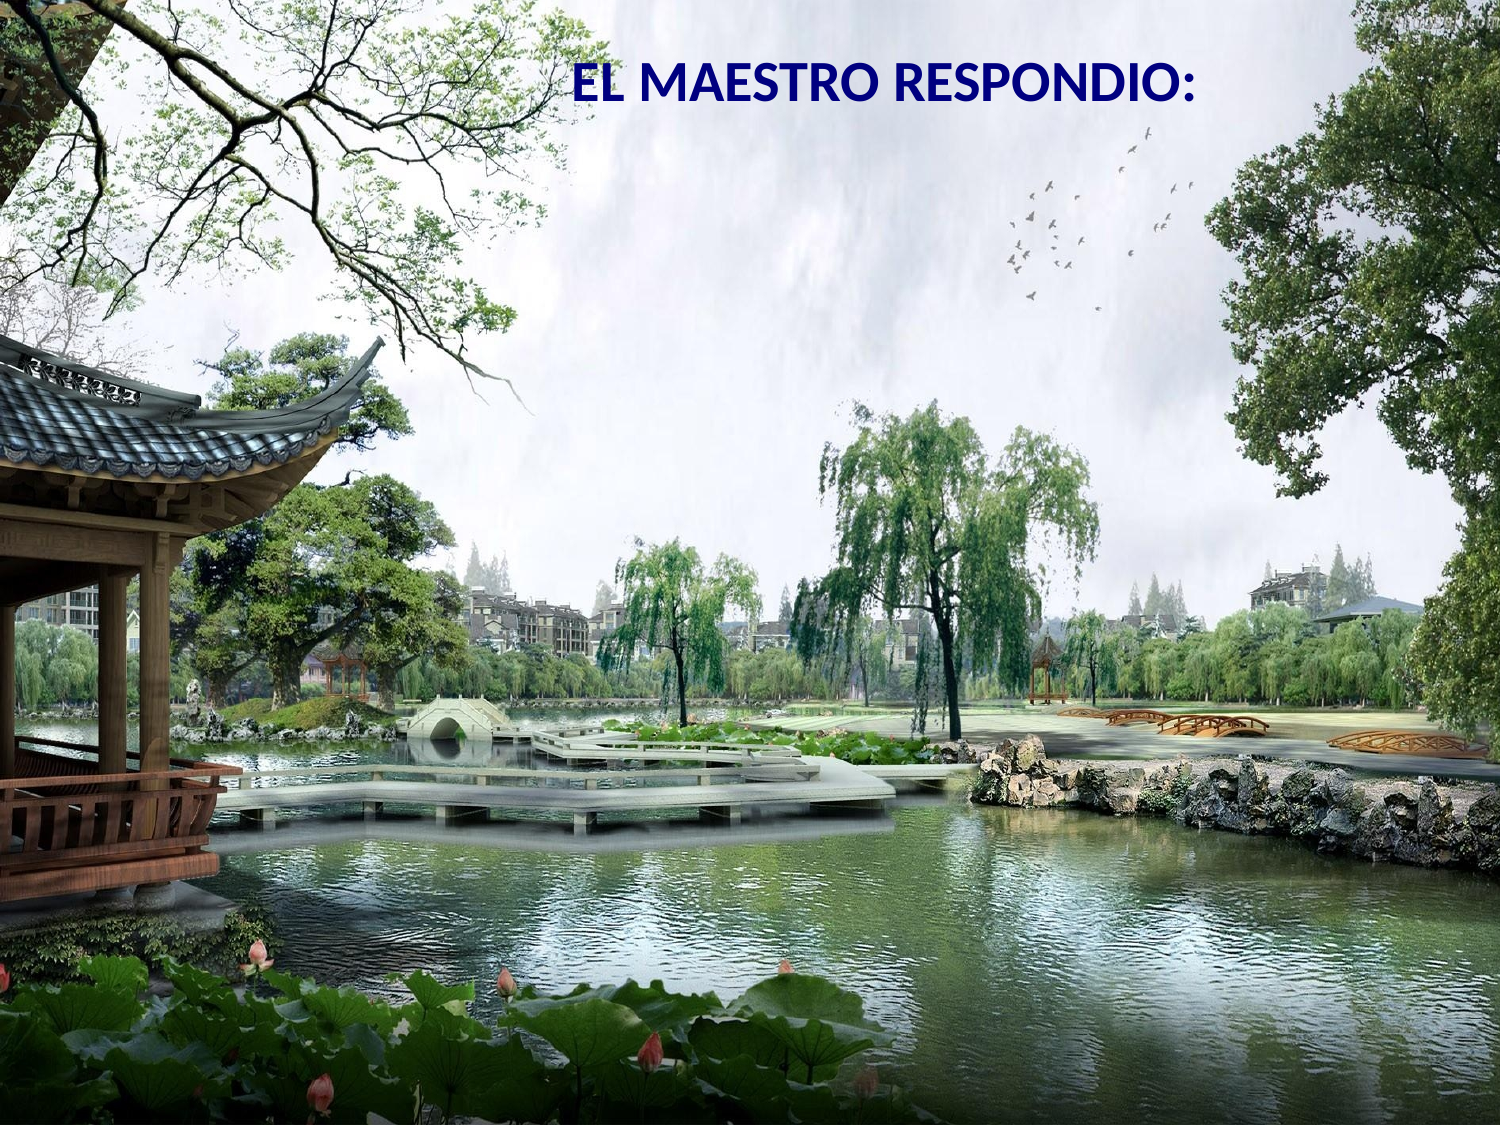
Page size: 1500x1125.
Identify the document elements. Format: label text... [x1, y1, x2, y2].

text_box EL MAESTRO RESPONDIO: [543, 35, 1213, 121]
picture [0, 0, 1500, 1125]
